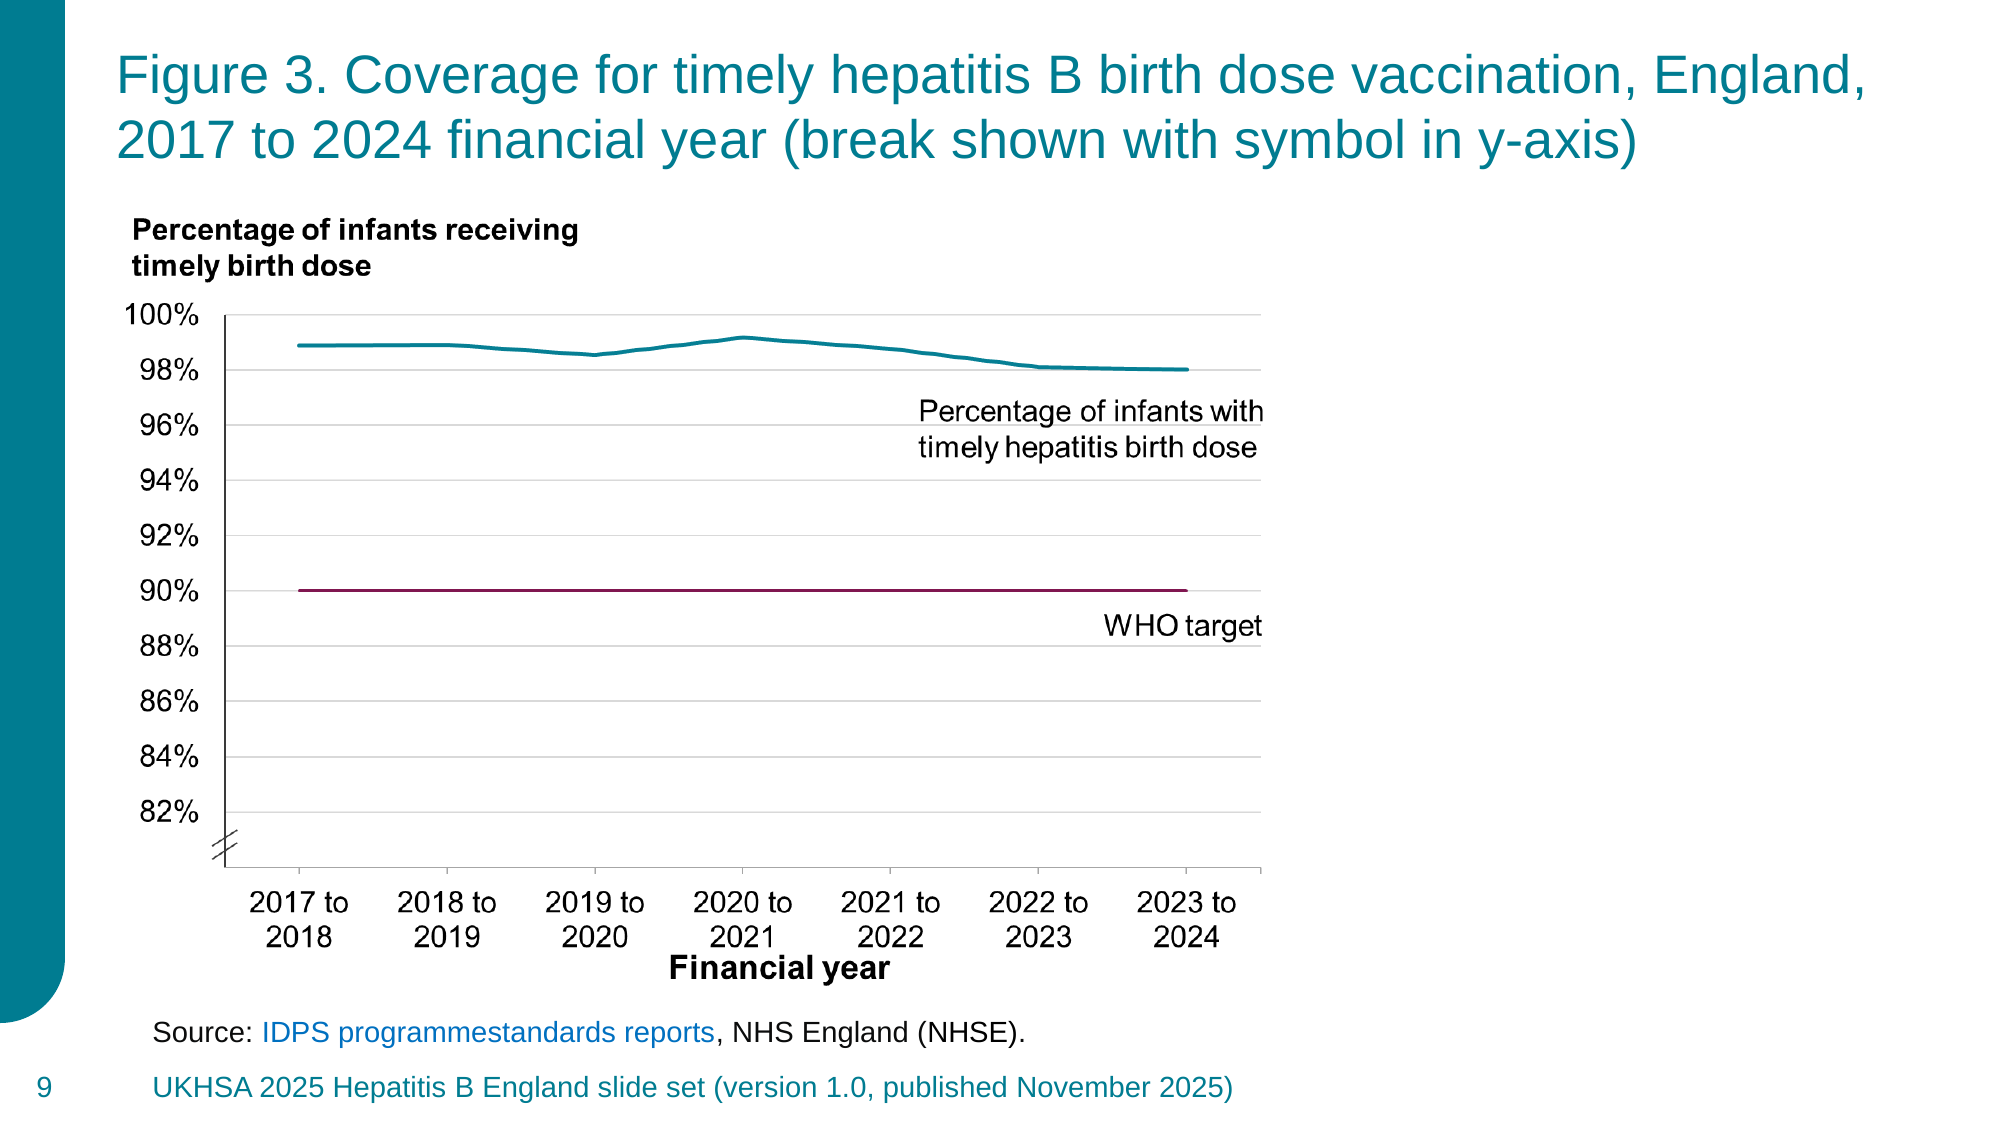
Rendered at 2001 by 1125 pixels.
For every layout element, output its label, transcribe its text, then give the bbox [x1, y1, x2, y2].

text_box [21, 1056, 120, 1117]
picture [119, 195, 1381, 988]
title Figure 3. Coverage for timely hepatitis B birth dose vaccination, England, 2017 to 2024 financial year (break shown with symbol in y-axis) [101, 0, 2000, 174]
text_box UKHSA 2025 Hepatitis B England slide set (version 1.0, published November 2025) [137, 1056, 1780, 1116]
text_box Source: IDPS programme standards reports, NHS England (NHSE). [137, 1006, 1353, 1056]
